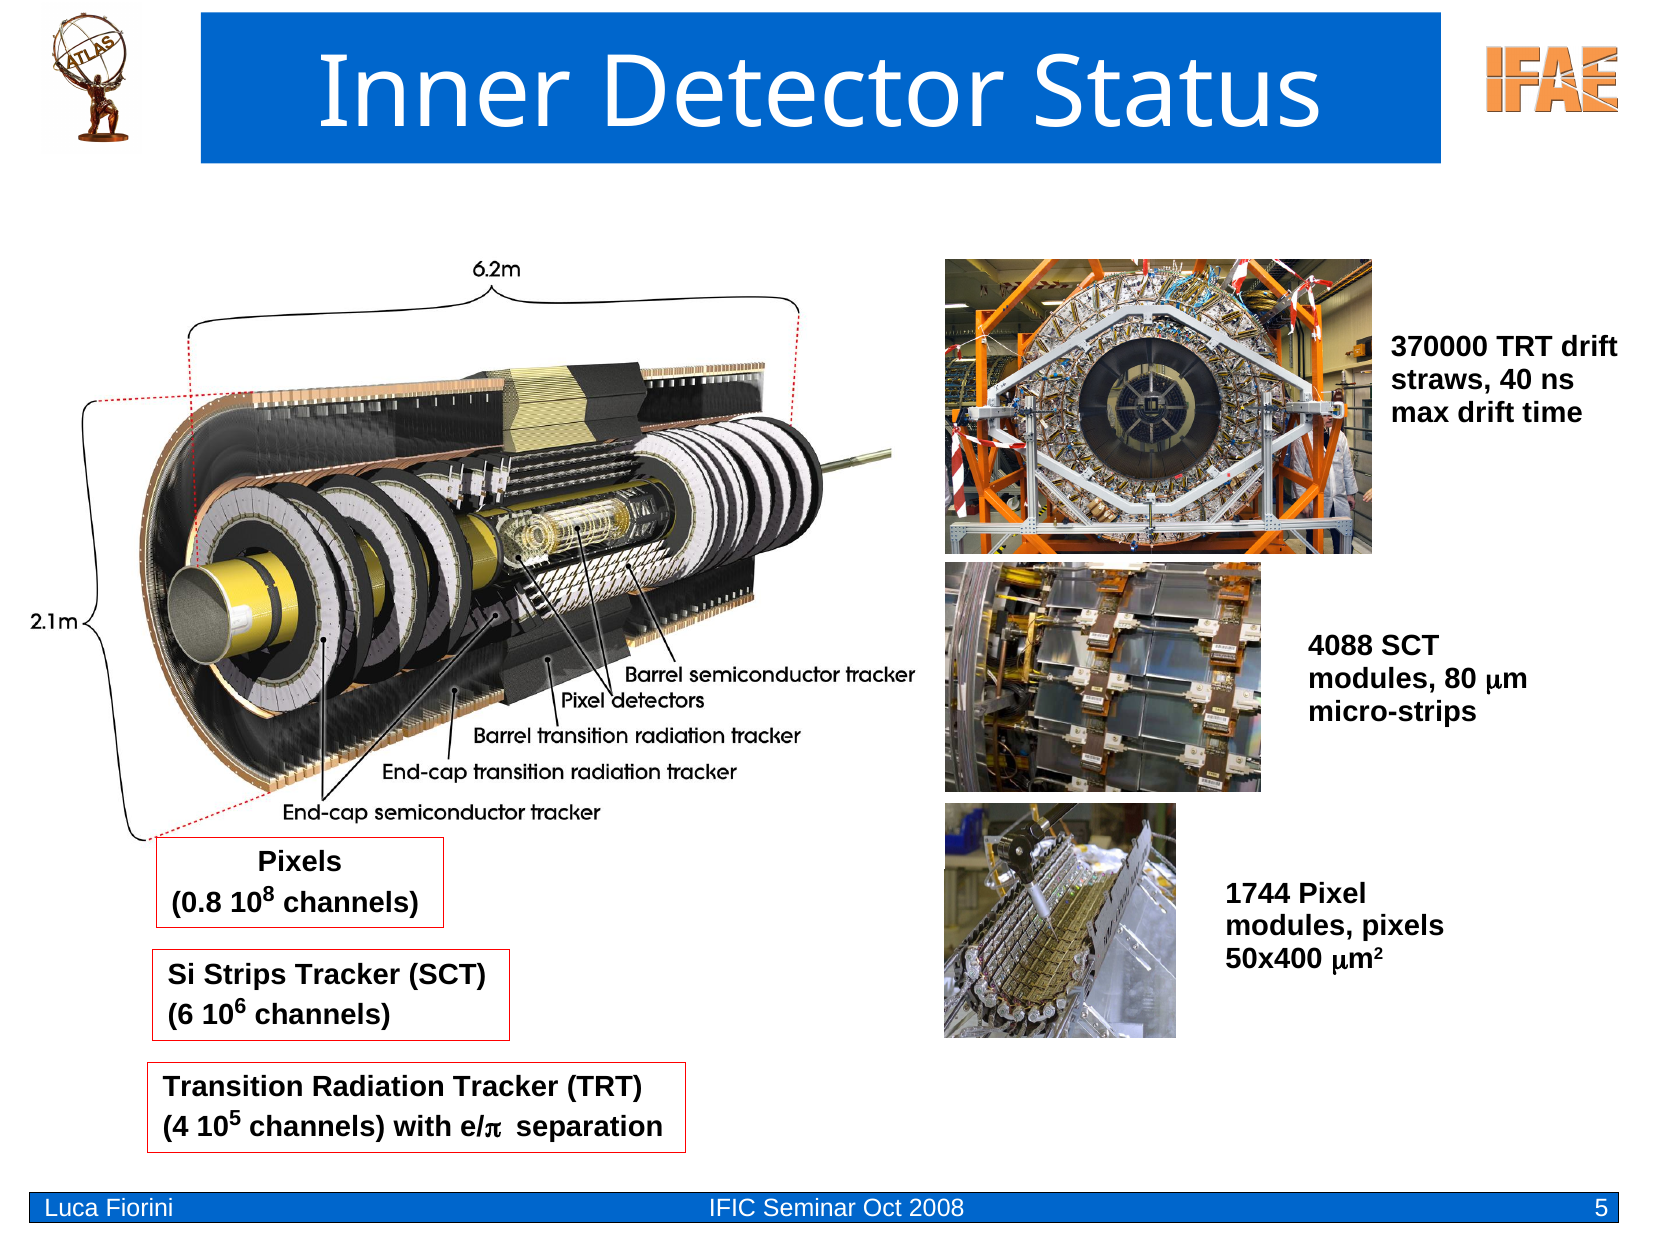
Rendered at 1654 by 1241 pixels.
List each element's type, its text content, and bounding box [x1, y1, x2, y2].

picture [41, 2, 142, 154]
text_box Transition Radiation Tracker (TRT) (4 105 channels) with e/separation [147, 1062, 686, 1153]
picture [1486, 46, 1618, 112]
text_box 370000 TRT drift straws, 40 ns max drift time [1375, 322, 1648, 437]
text_box 4088 SCT modules, 80 m micro-strips [1293, 621, 1557, 735]
text_box Inner Detector Status [200, 12, 1441, 148]
text_box 1744 Pixel modules, pixels 50x400 m2 [1210, 856, 1500, 996]
text_box Si Strips Tracker (SCT) (6 106 channels) [152, 949, 510, 1041]
text_box Pixels (0.8 108 channels) [156, 837, 444, 928]
text_box Luca Fiorini IFIC Seminar Oct 2008 5 [29, 1192, 1619, 1223]
picture [11, 247, 1372, 1038]
